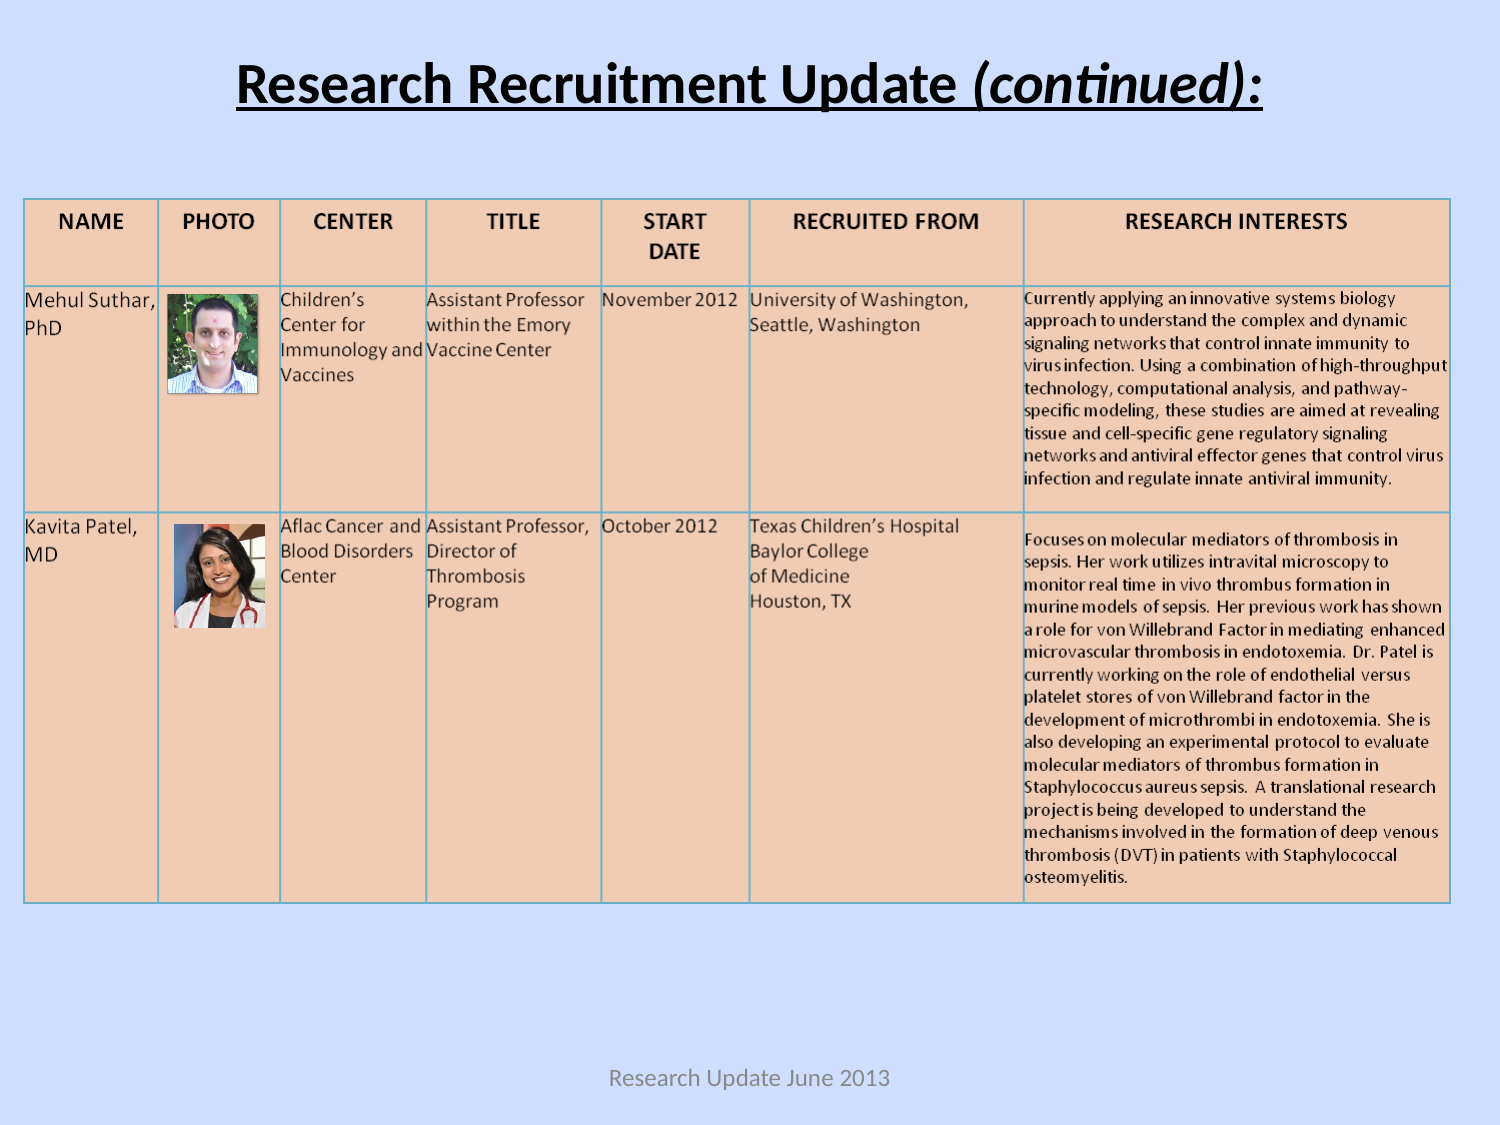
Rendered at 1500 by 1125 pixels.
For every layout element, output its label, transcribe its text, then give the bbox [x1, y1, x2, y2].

picture [9, 187, 1464, 916]
text_box Research Update June 2013 [512, 1050, 988, 1103]
text_box Research Recruitment Update (continued): [50, 37, 1463, 126]
